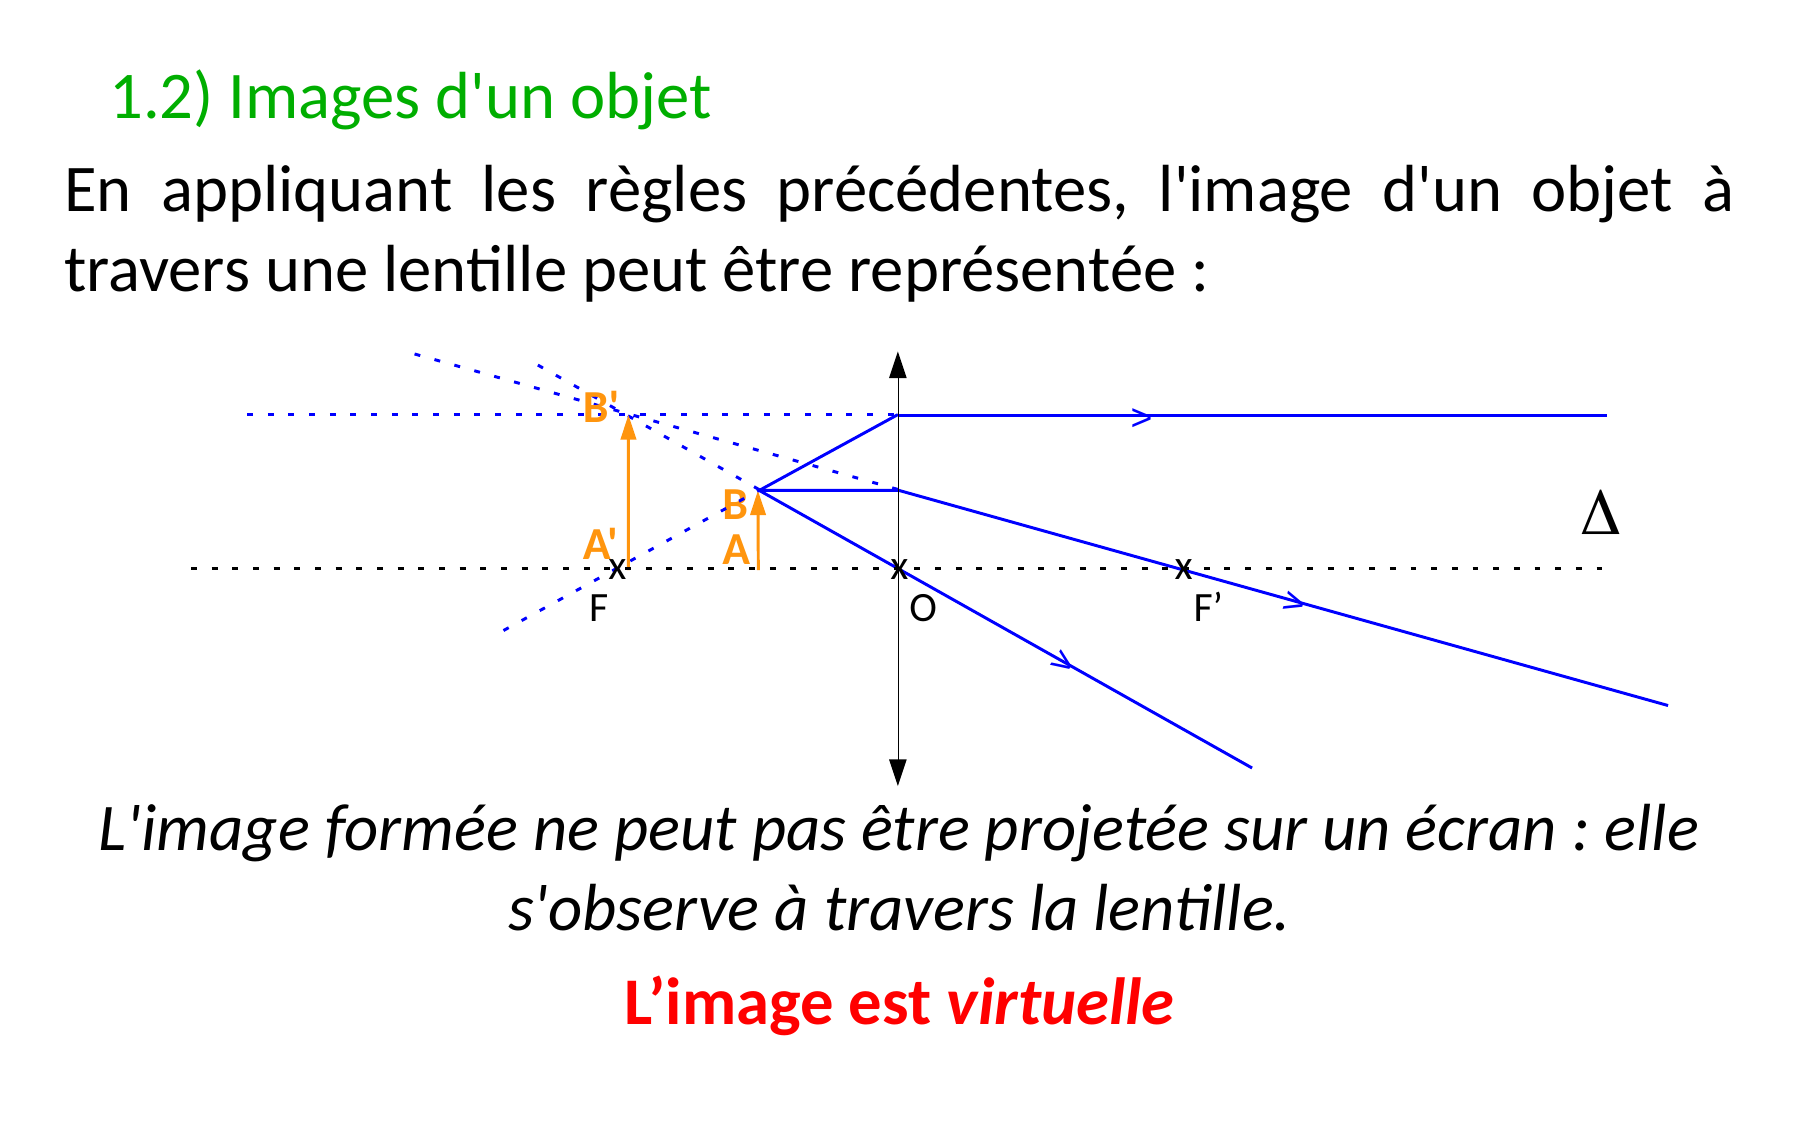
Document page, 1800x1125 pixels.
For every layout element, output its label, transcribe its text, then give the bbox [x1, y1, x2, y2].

text_box > [1114, 387, 1180, 448]
list 1.2) Images d'un objet En appliquant les règles précédentes, l'image d'un objet à travers une lentille peut être représentée : L'image formée ne peut pas être projetée sur un écran : elle s'observe à travers la lentille. L’image est virtuelle [49, 44, 1751, 1093]
text_box x O [875, 541, 954, 640]
text_box B' A' [568, 380, 659, 579]
text_box x F’ [1159, 541, 1239, 640]
text_box x F [574, 541, 653, 640]
text_box D [1565, 480, 1644, 579]
text_box > [1021, 622, 1109, 710]
text_box > [1259, 565, 1339, 643]
text_box B A [707, 477, 777, 606]
